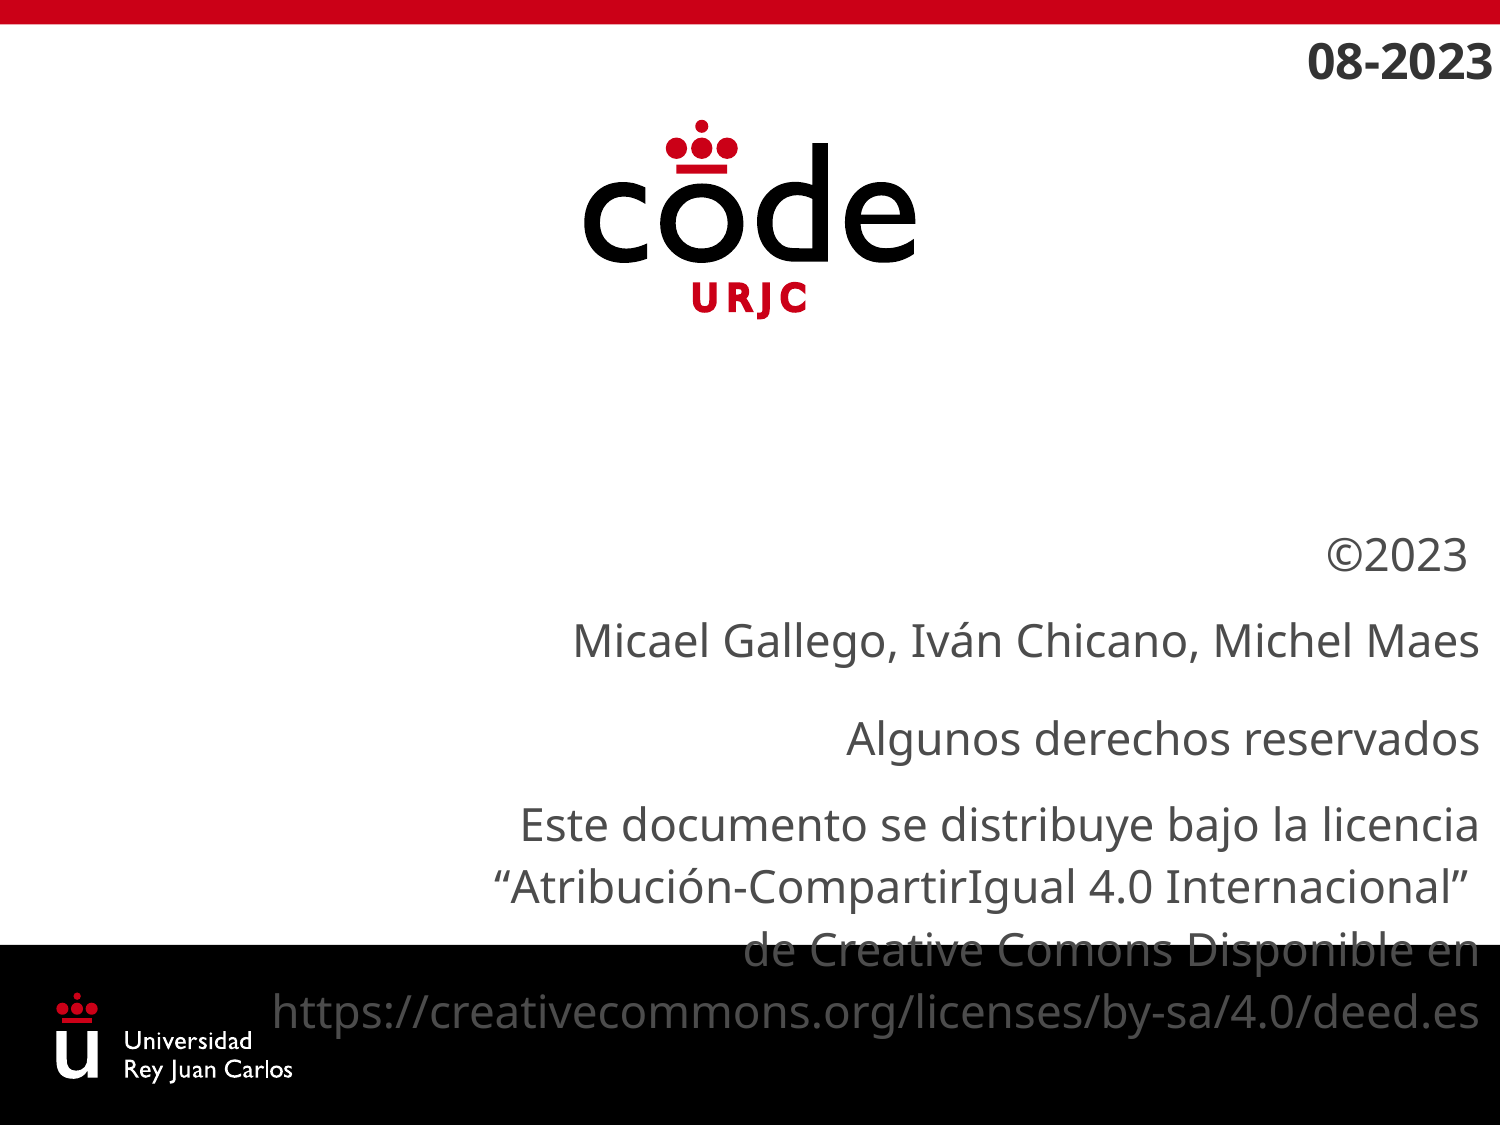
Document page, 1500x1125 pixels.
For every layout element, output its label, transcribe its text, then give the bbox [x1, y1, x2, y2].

text_box 08-2023 [1292, 22, 1500, 98]
text_box [0, 0, 1500, 23]
text_box ©2023 Micael Gallego, Iván Chicano, Michel Maes Algunos derechos reservados Este documento se distribuye bajo la licencia “Atribución-CompartirIgual 4.0 Internacional” de Creative Comons Disponible en https://creativecommons.org/licenses/by-sa/4.0/deed.es [151, 514, 1496, 975]
